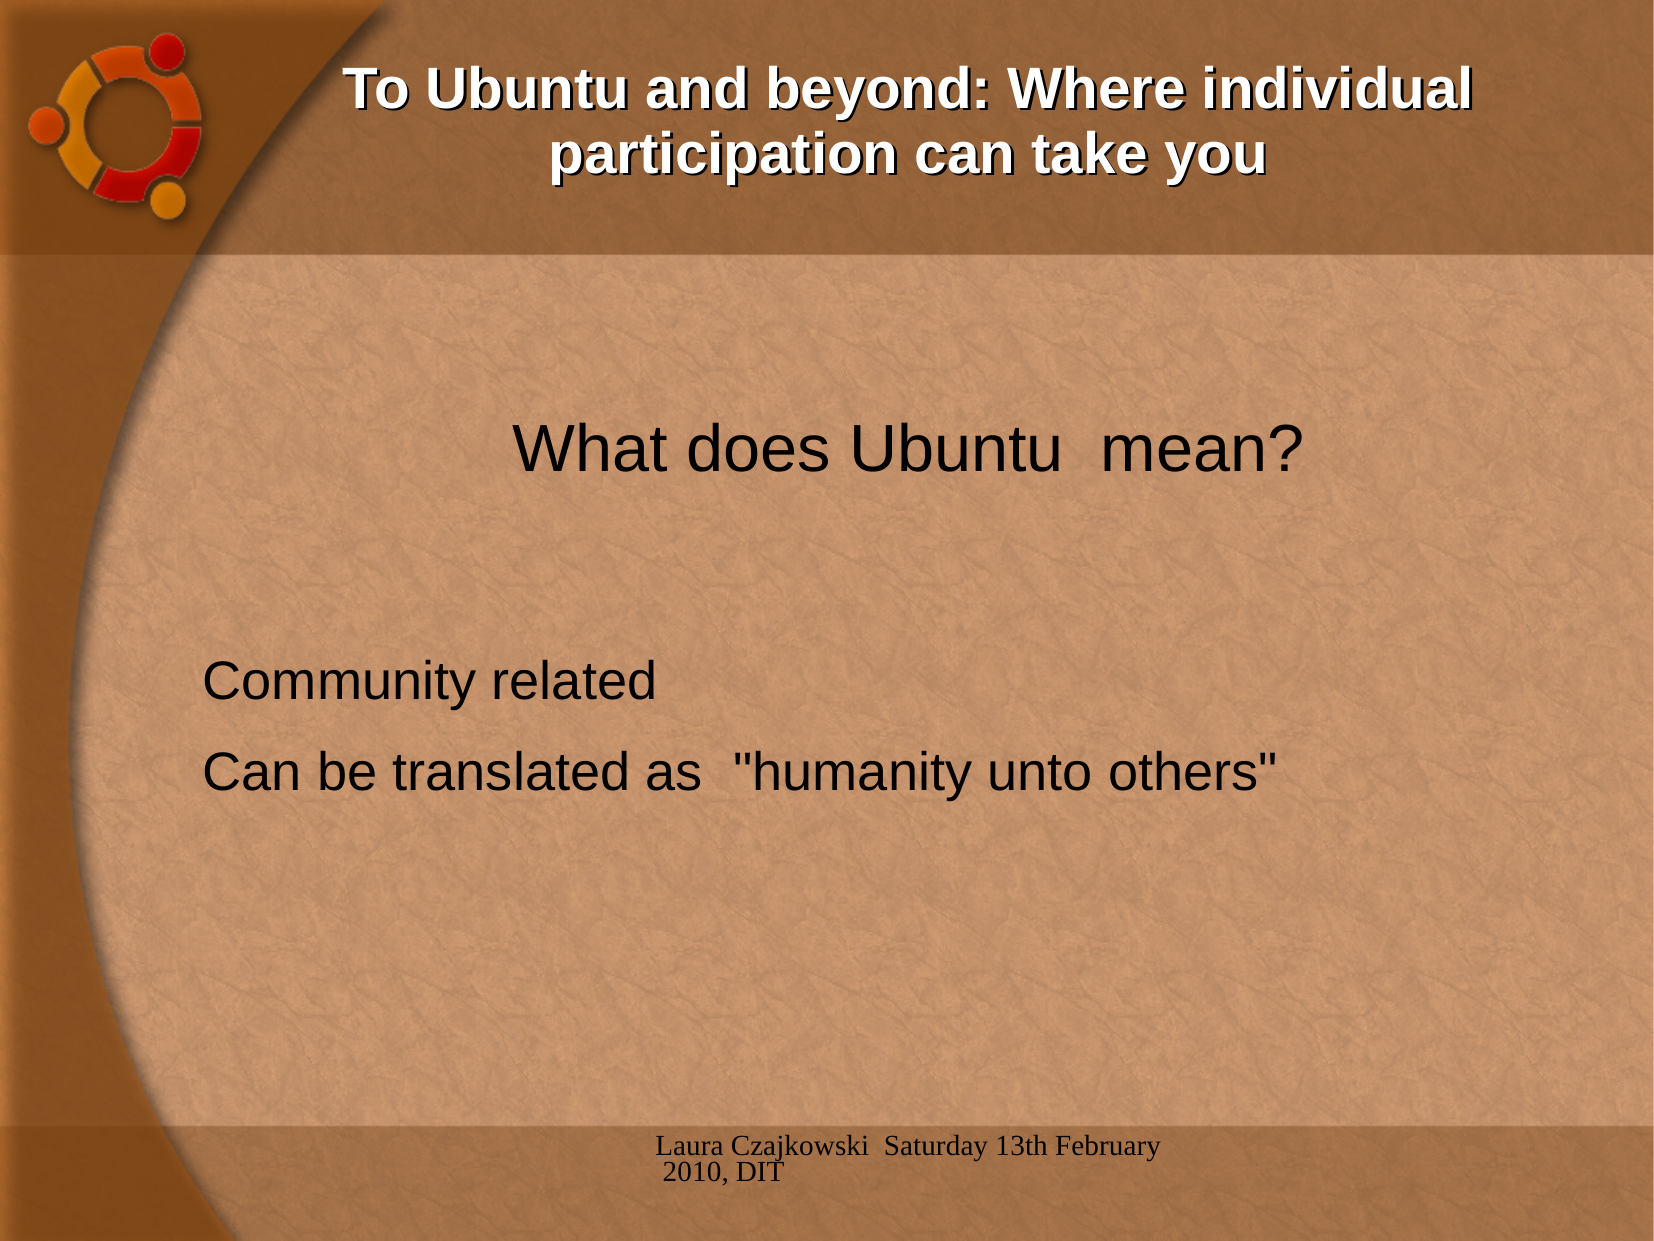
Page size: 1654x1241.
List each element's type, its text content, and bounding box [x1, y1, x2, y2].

title To Ubuntu and beyond: Where individual participation can take you [187, 40, 1630, 266]
subtitle What does Ubuntu mean? Community related Can be translated as "humanity unto others" [187, 295, 1630, 1104]
picture [0, 0, 1654, 1241]
